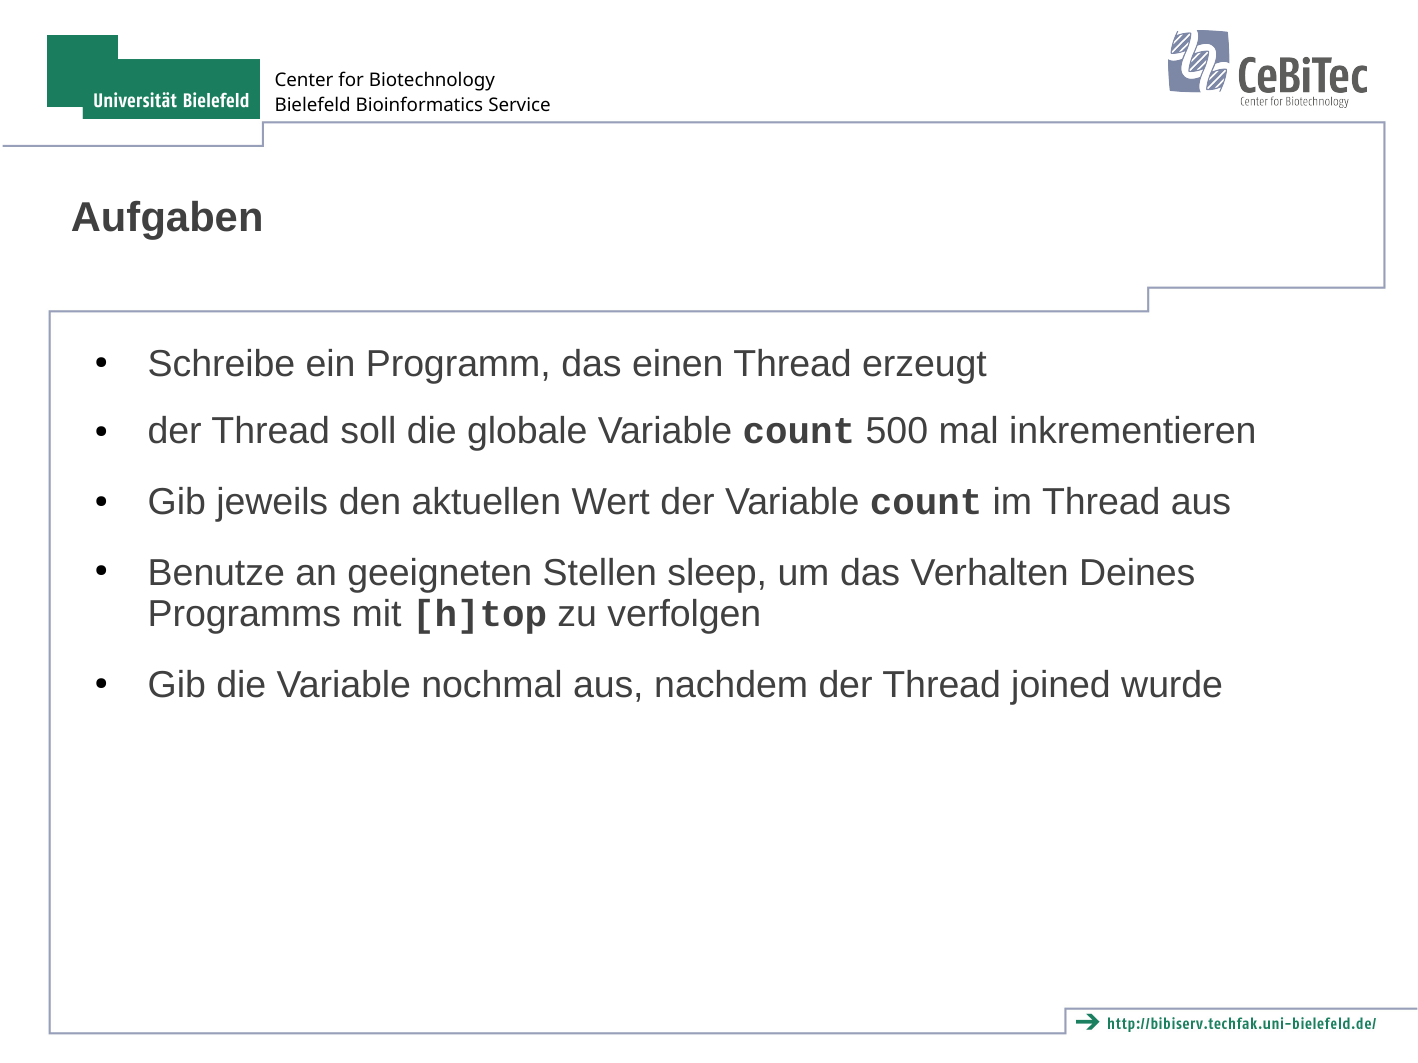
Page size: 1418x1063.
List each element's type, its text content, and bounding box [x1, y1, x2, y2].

title Aufgaben [70, 159, 1359, 275]
list Schreibe ein Programm, das einen Thread erzeugt der Thread soll die globale Variable count 500 mal inkrementieren Gib jeweils den aktuellen Wert der Variable count im Thread aus Benutze an geeigneten Stellen sleep, um das Verhalten Deines Programms mit [h]top zu verfolgen Gib die Variable nochmal aus, nachdem der Thread joined wurde [76, 342, 1375, 942]
picture [2, 3, 1418, 1063]
